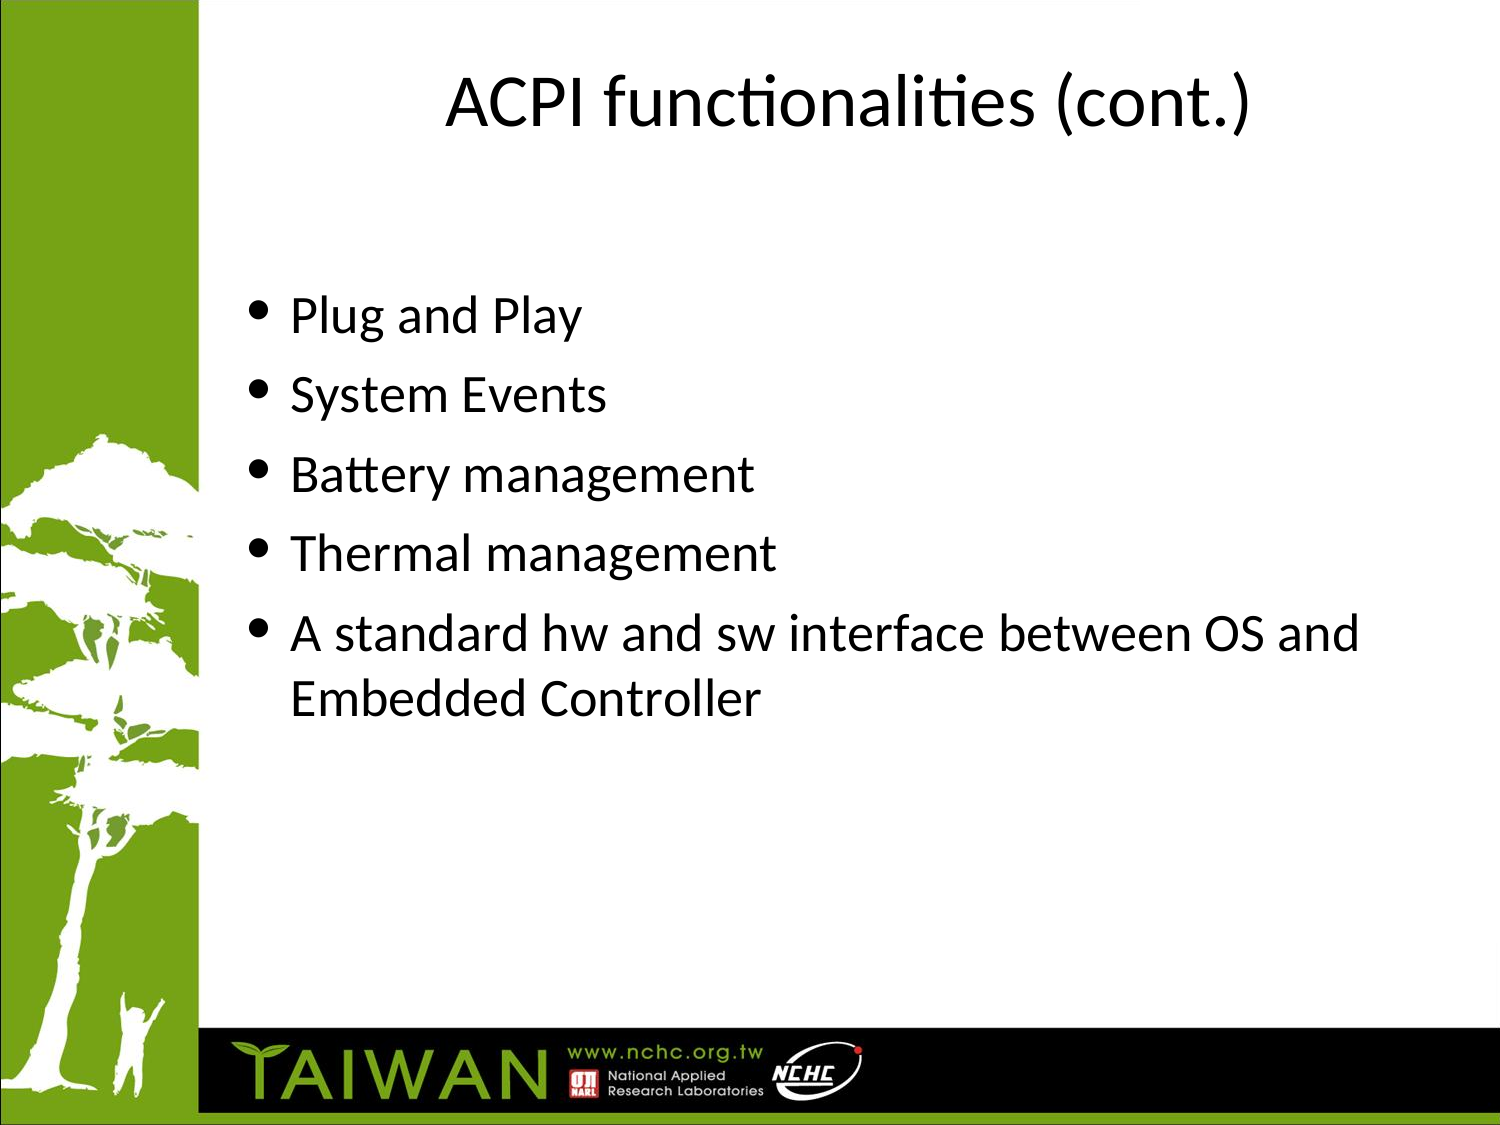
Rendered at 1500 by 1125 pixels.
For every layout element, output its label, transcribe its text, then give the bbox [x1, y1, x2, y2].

list Plug and Play System Events Battery management Thermal management A standard hw and sw interface between OS and Embedded Controller [230, 271, 1471, 975]
picture [0, 0, 1500, 1125]
title ACPI functionalities (cont.) [212, 35, 1488, 149]
